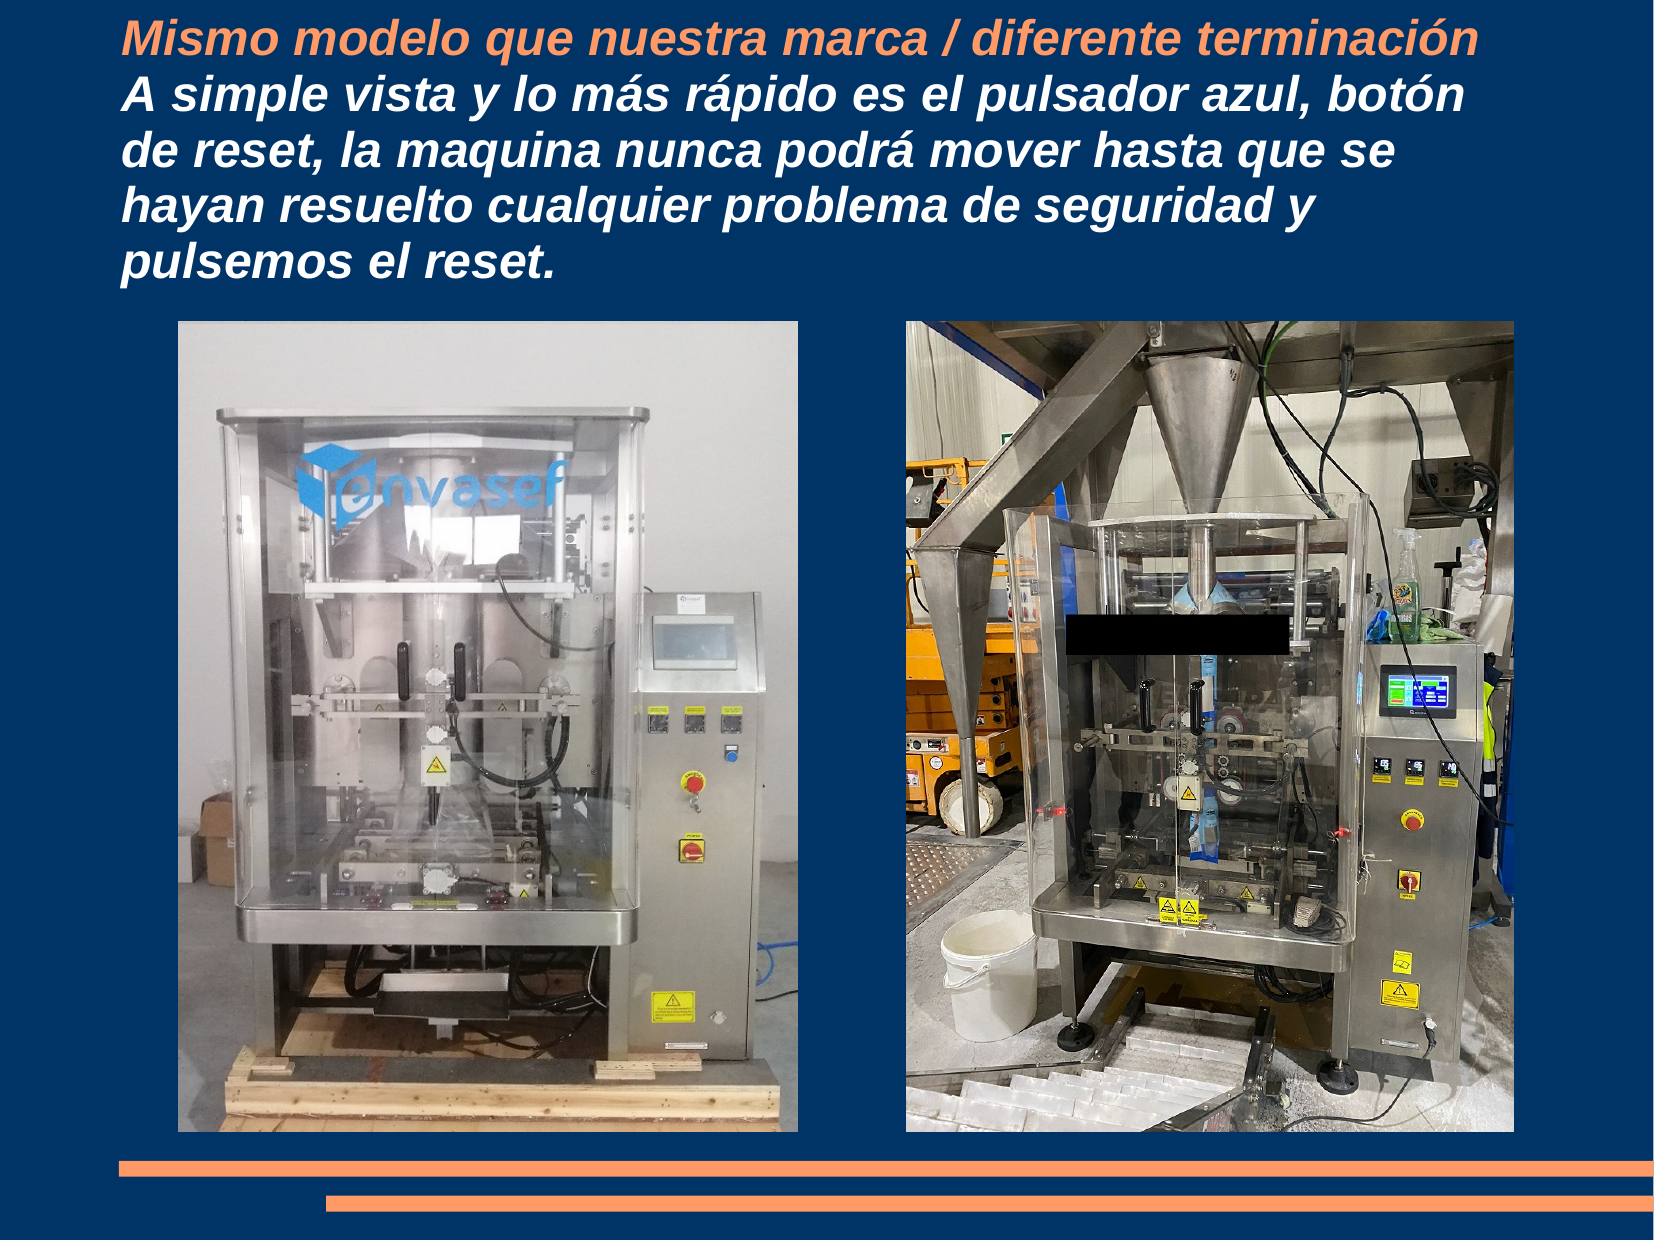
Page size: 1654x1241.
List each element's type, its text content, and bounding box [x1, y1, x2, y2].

picture [178, 321, 798, 1132]
title Mismo modelo que nuestra marca / diferente terminación A simple vista y lo más rápido es el pulsador azul, botón de reset, la maquina nunca podrá mover hasta que se hayan resuelto cualquier problema de seguridad y pulsemos el reset. [121, 7, 1534, 293]
picture [906, 321, 1514, 1132]
